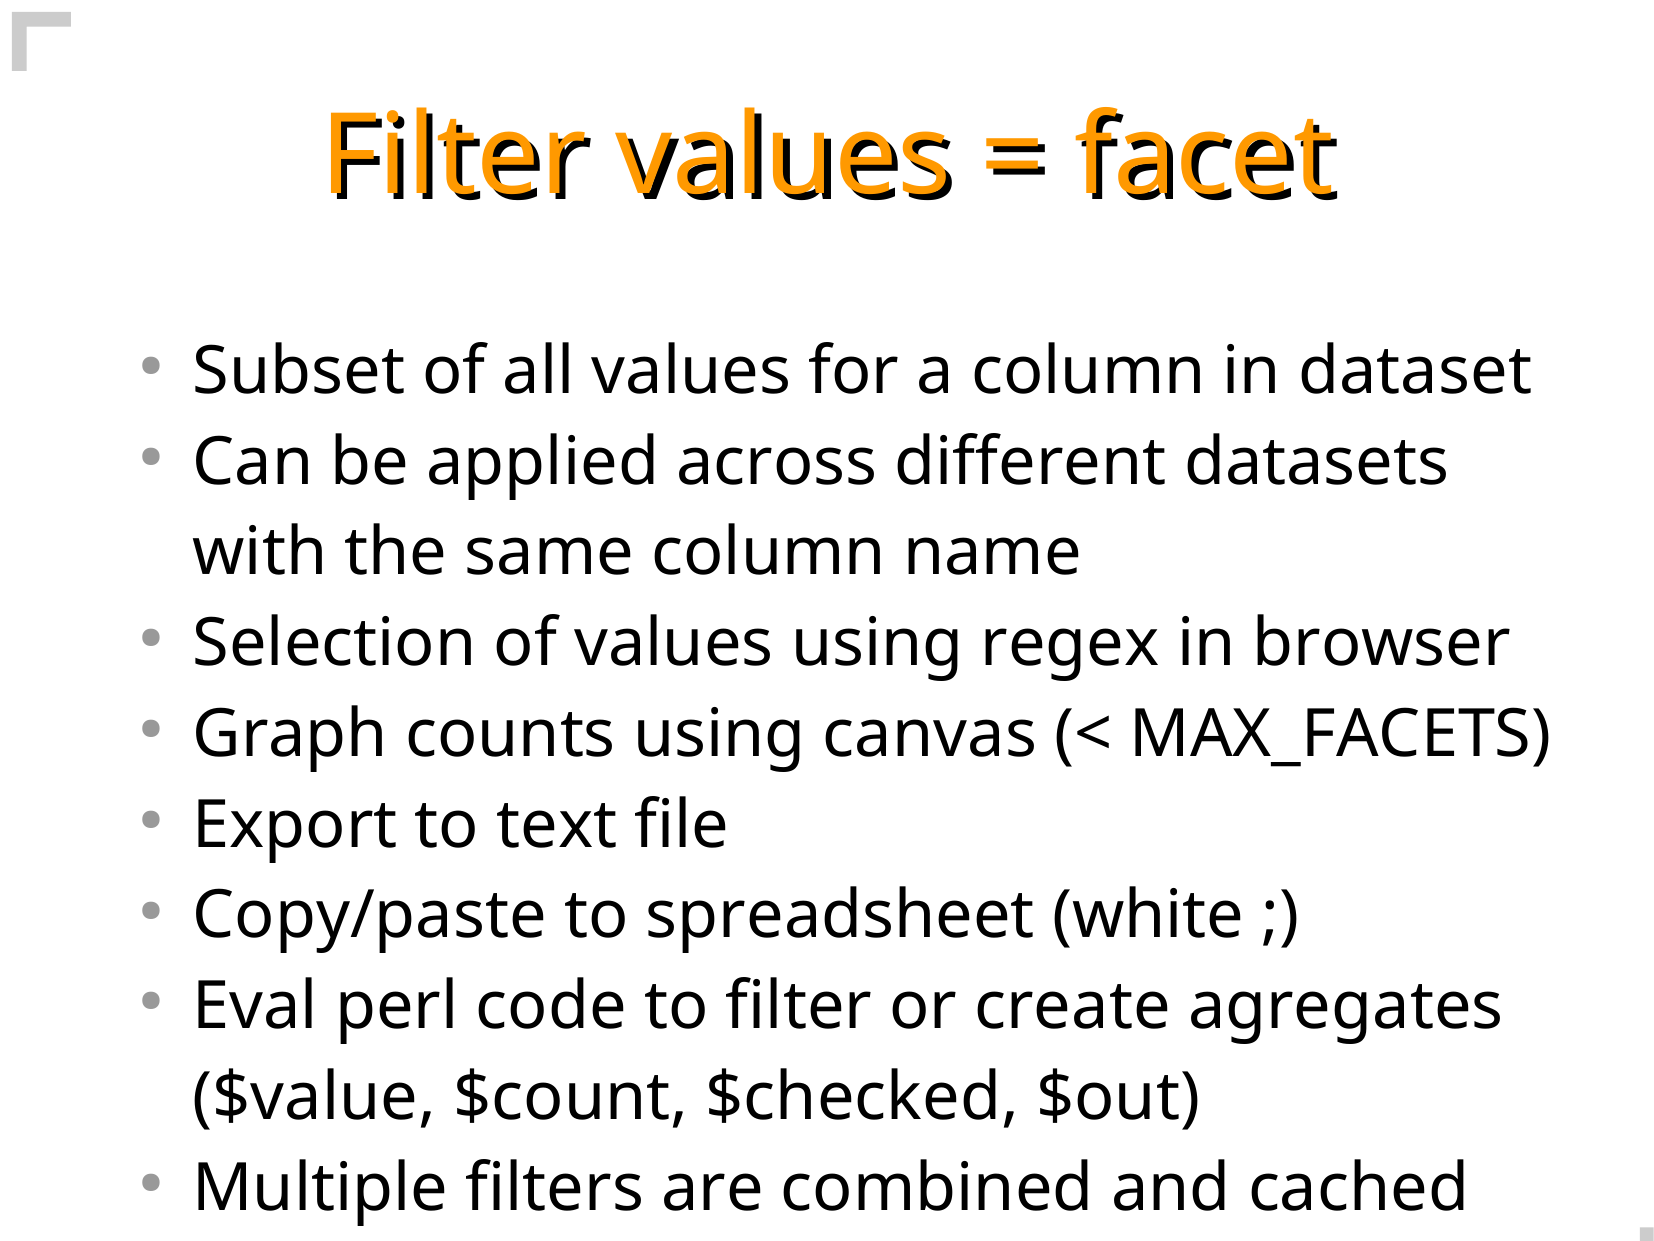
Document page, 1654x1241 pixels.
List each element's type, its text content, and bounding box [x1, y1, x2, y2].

list Subset of all values for a column in dataset Can be applied across different datasets with the same column name Selection of values using regex in browser Graph counts using canvas (< MAX_FACETS) Export to text file Copy/paste to spreadsheet (white ;) Eval perl code to filter or create agregates ($value, $count, $checked, $out) Multiple filters are combined and cached [121, 322, 1561, 1132]
title Filter values = facet [121, 46, 1534, 254]
